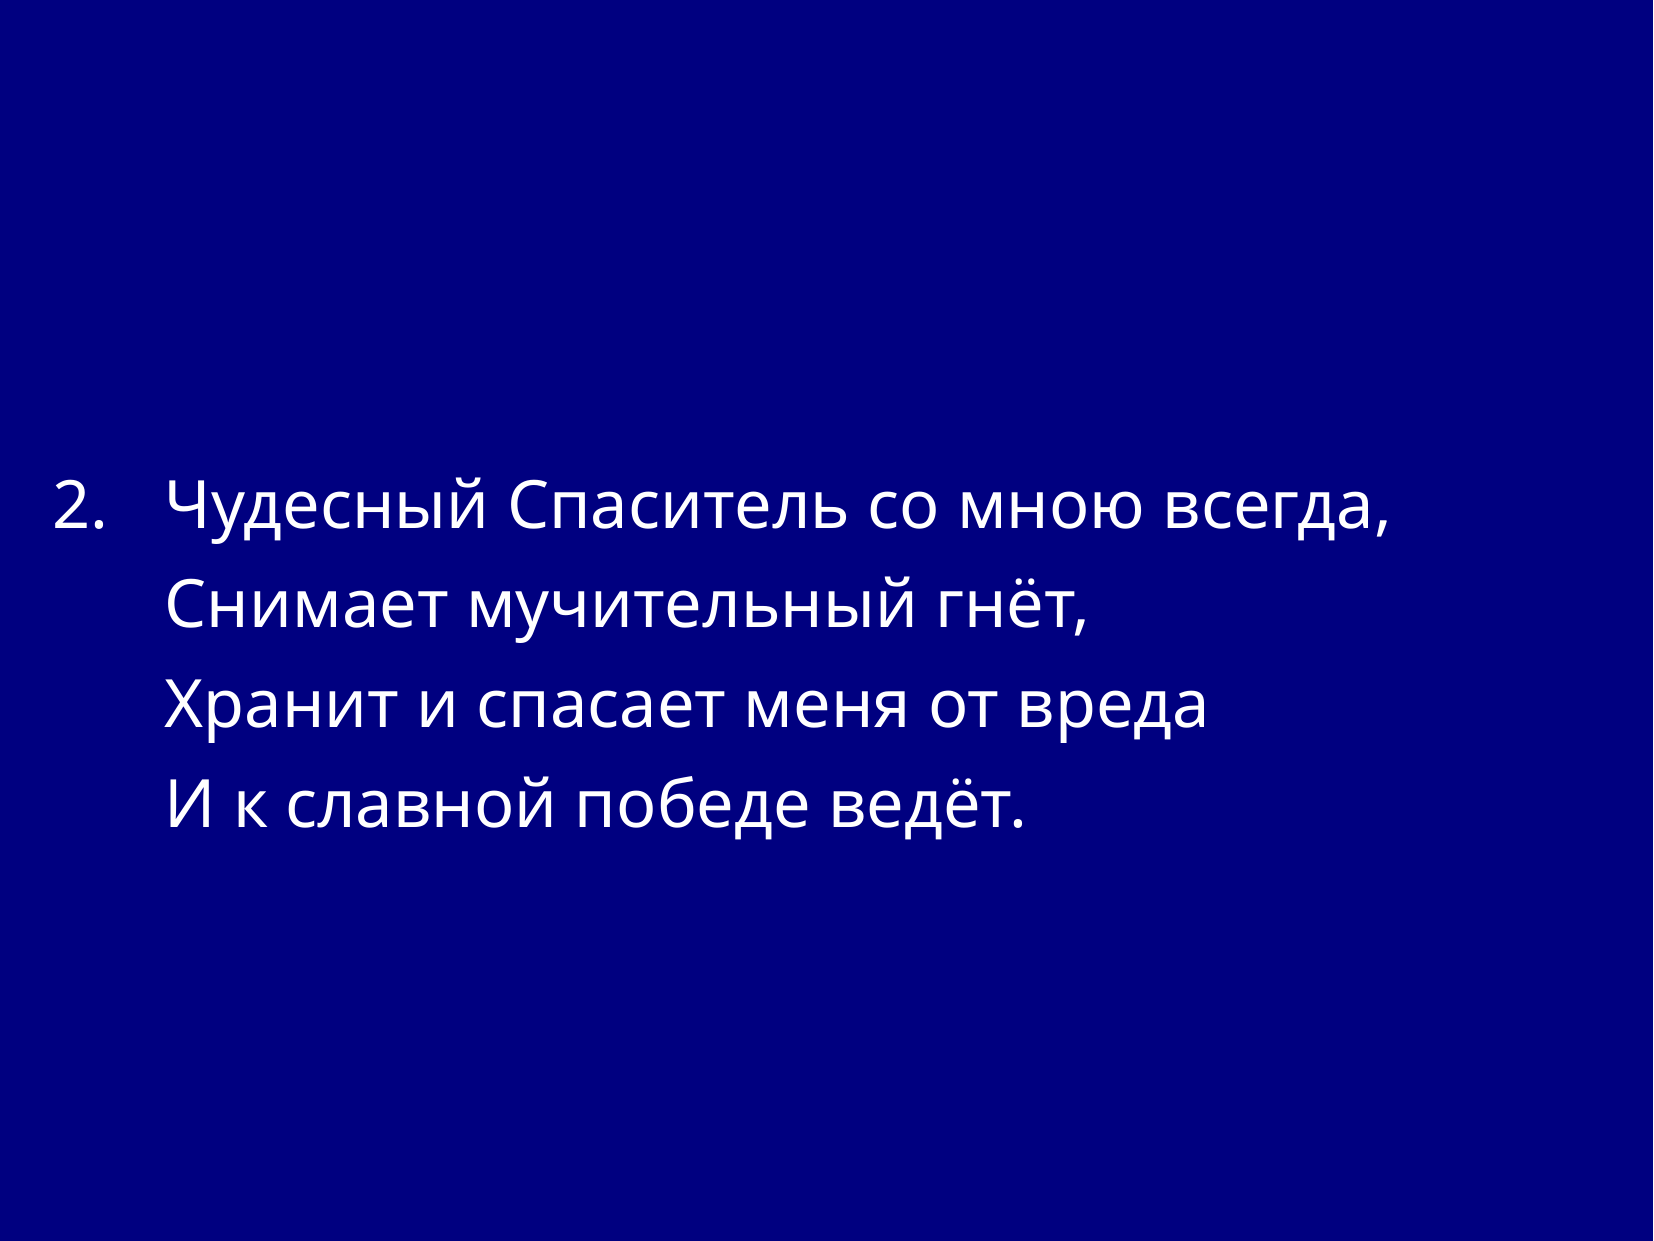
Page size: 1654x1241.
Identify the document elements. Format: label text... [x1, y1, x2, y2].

text_box 2. Чудесный Спаситель со мною всегда, Снимает мучительный гнёт, Хранит и спасает меня от вреда И к славной победе ведёт. [37, 150, 1576, 1163]
